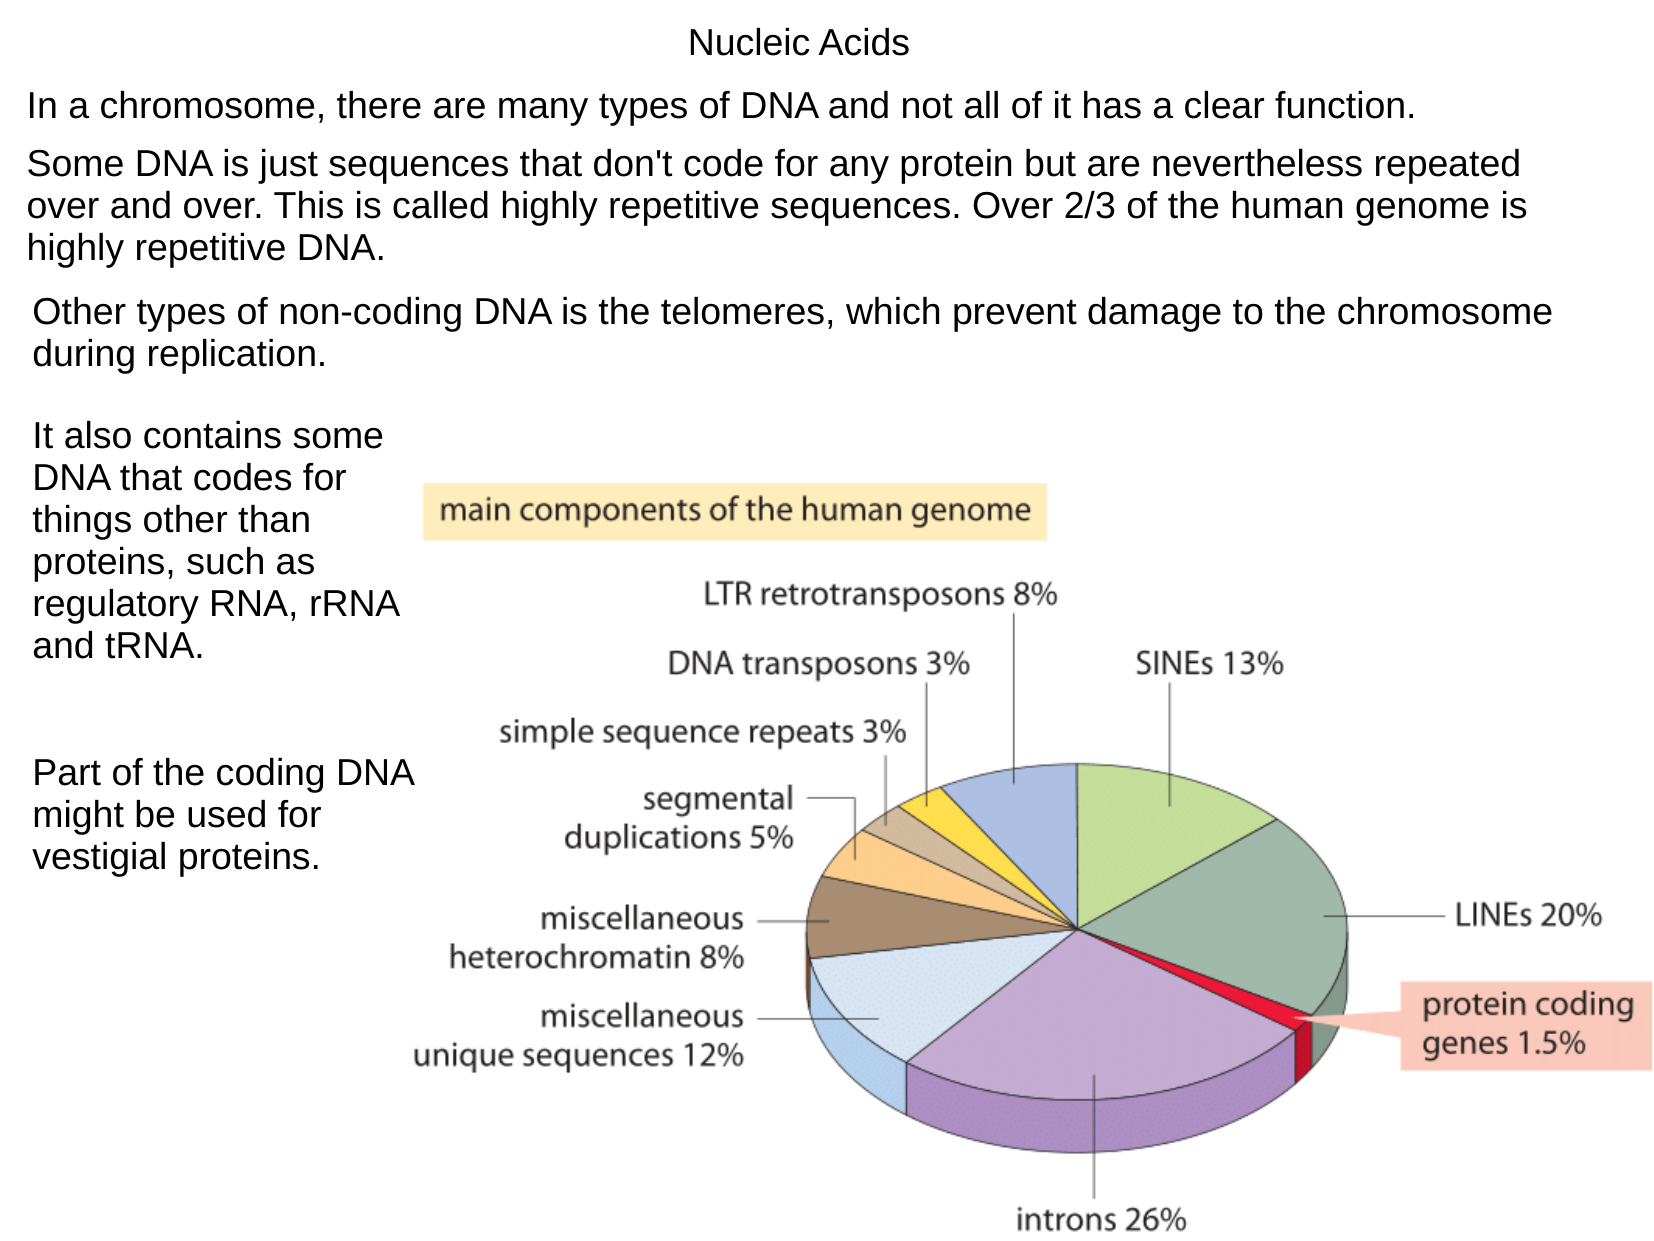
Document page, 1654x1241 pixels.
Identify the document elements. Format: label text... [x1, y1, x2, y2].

text_box Nucleic Acids [673, 14, 1654, 71]
text_box Part of the coding DNA might be used for vestigial proteins. [17, 744, 438, 1011]
text_box Some DNA is just sequences that don't code for any protein but are nevertheless repeated over and over. This is called highly repetitive sequences. Over 2/3 of the human genome is highly repetitive DNA. [11, 135, 1595, 277]
text_box Other types of non-coding DNA is the telomeres, which prevent damage to the chromosome during replication. [17, 283, 1654, 483]
picture [413, 483, 1654, 1241]
text_box In a chromosome, there are many types of DNA and not all of it has a clear function. [11, 76, 1607, 176]
text_box It also contains some DNA that codes for things other than proteins, such as regulatory RNA, rRNA and tRNA. [17, 407, 438, 675]
